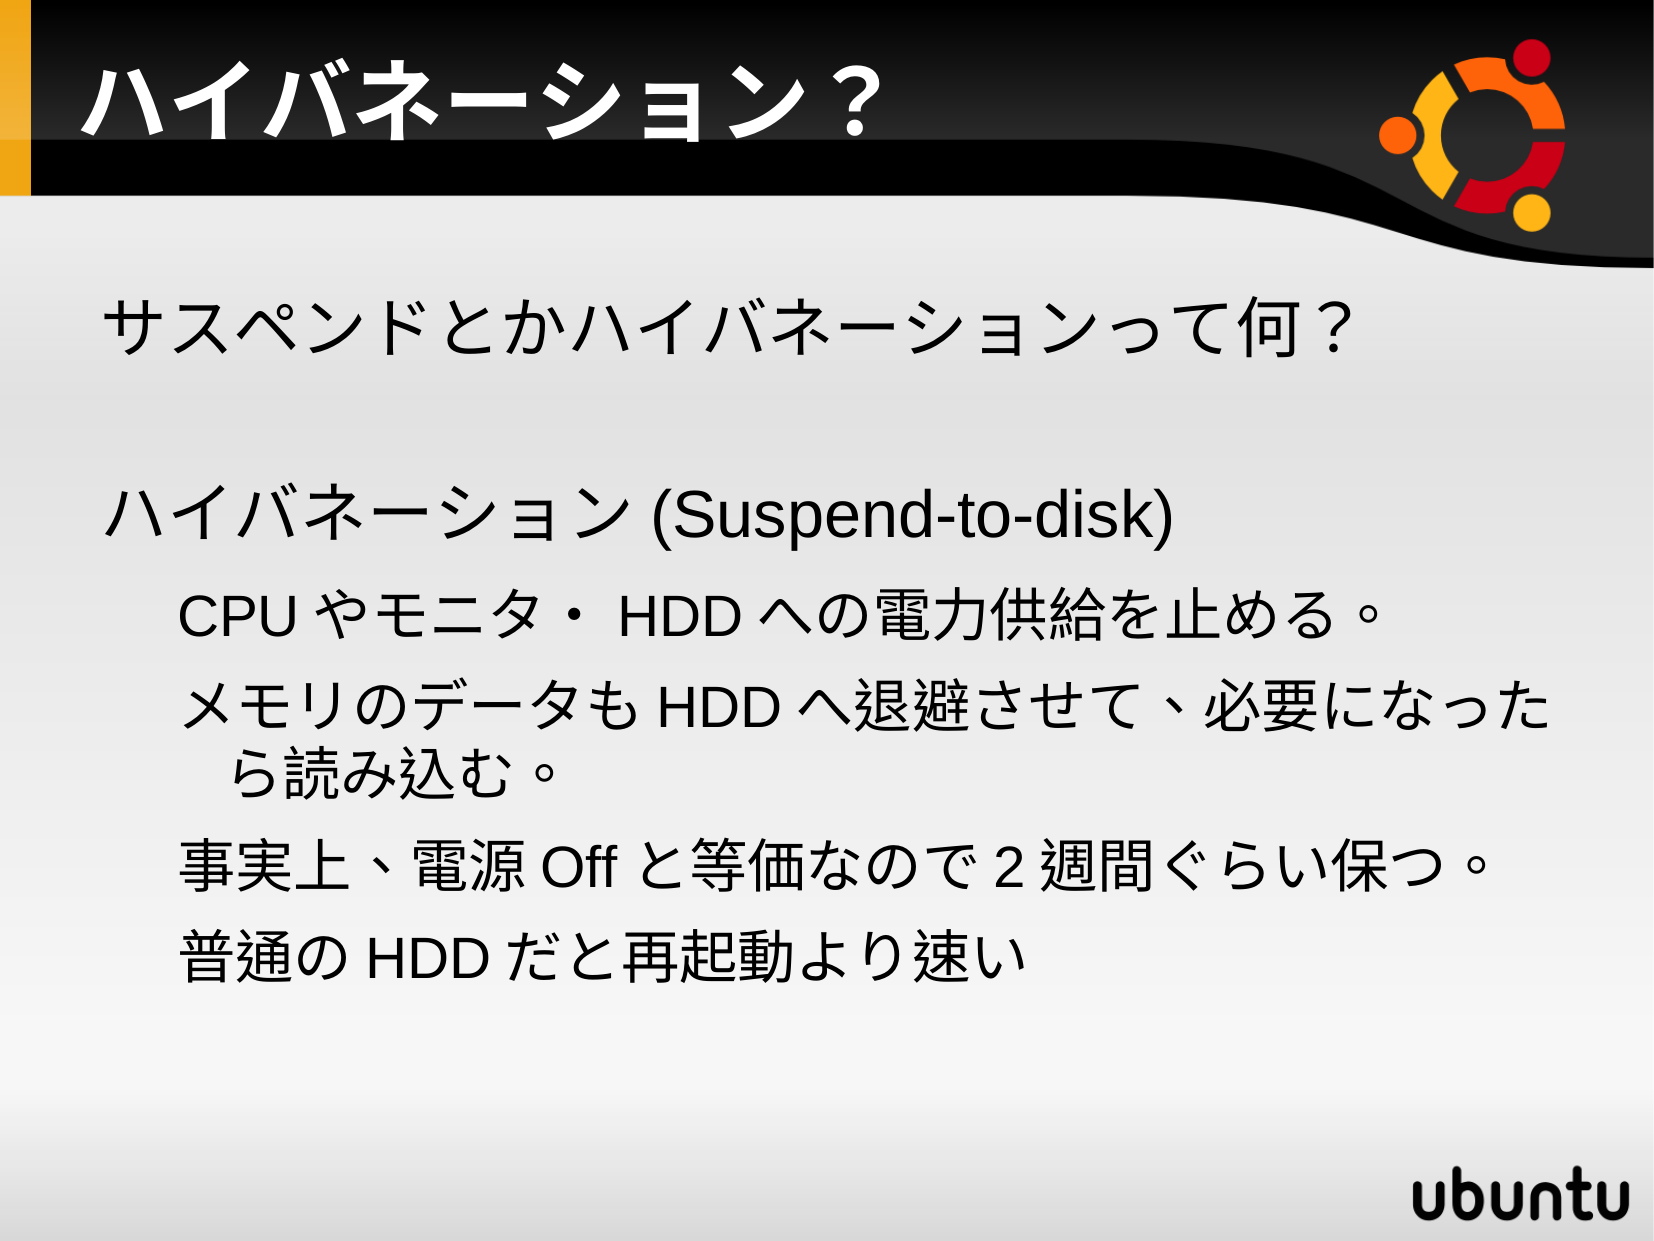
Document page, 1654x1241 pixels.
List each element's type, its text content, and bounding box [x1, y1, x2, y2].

list サスペンドとかハイバネーションって何？ ハイバネーション(Suspend-to-disk) CPUやモニタ・HDDへの電力供給を止める。 メモリのデータもHDDへ退避させて、必要になったら読み込む。 事実上、電源Offと等価なので2週間ぐらい保つ。 普通のHDDだと再起動より速い [82, 290, 1571, 1109]
title ハイバネーション？ [76, 0, 1565, 208]
picture [0, 0, 1654, 1241]
